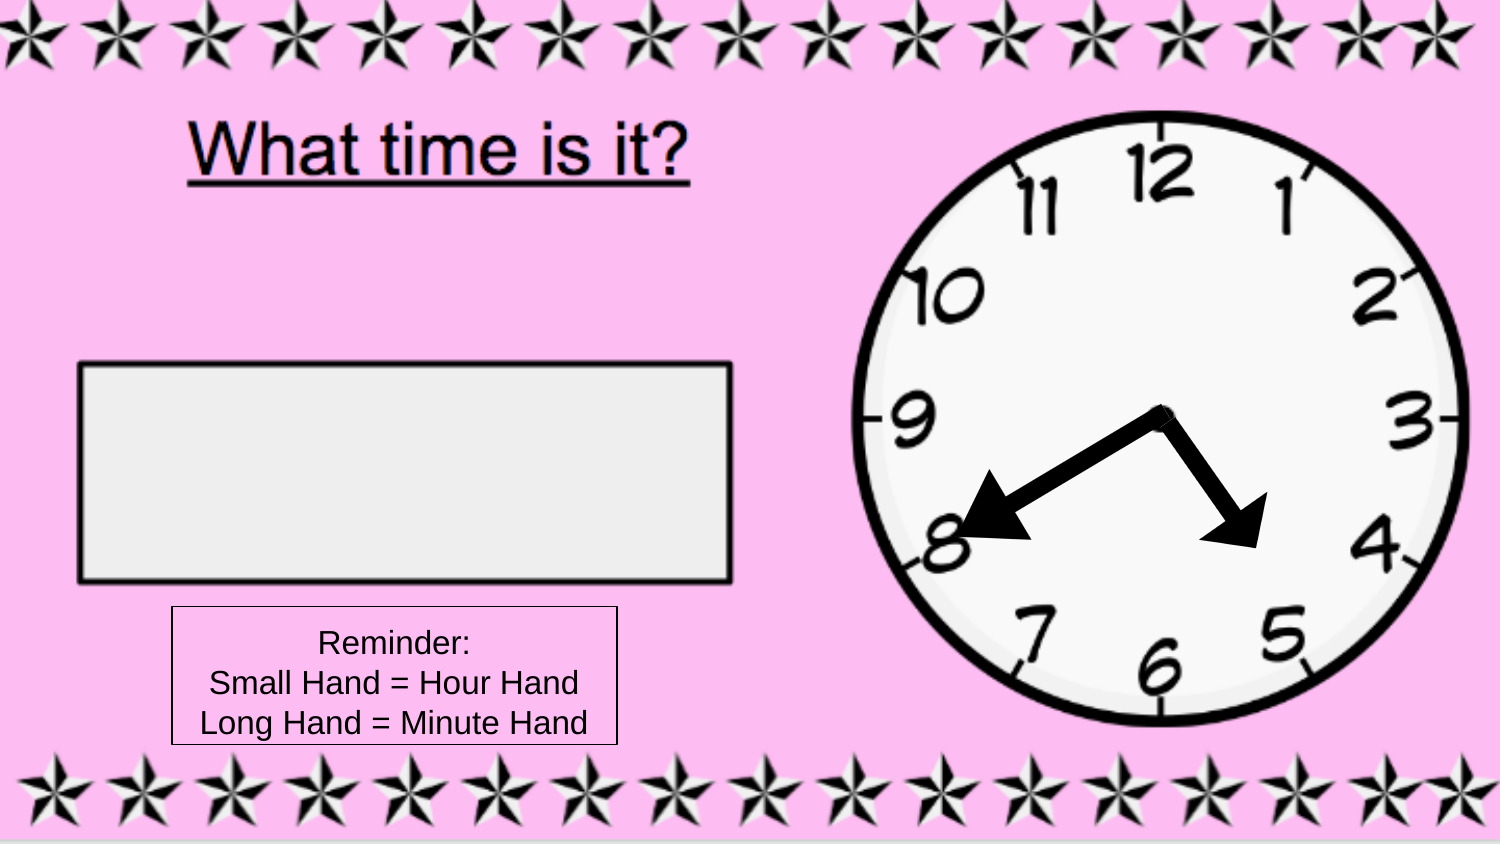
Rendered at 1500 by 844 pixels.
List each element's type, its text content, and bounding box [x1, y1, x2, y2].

text_box Reminder: Small Hand = Hour Hand Long Hand = Minute Hand [171, 606, 617, 745]
picture [0, 0, 1500, 844]
